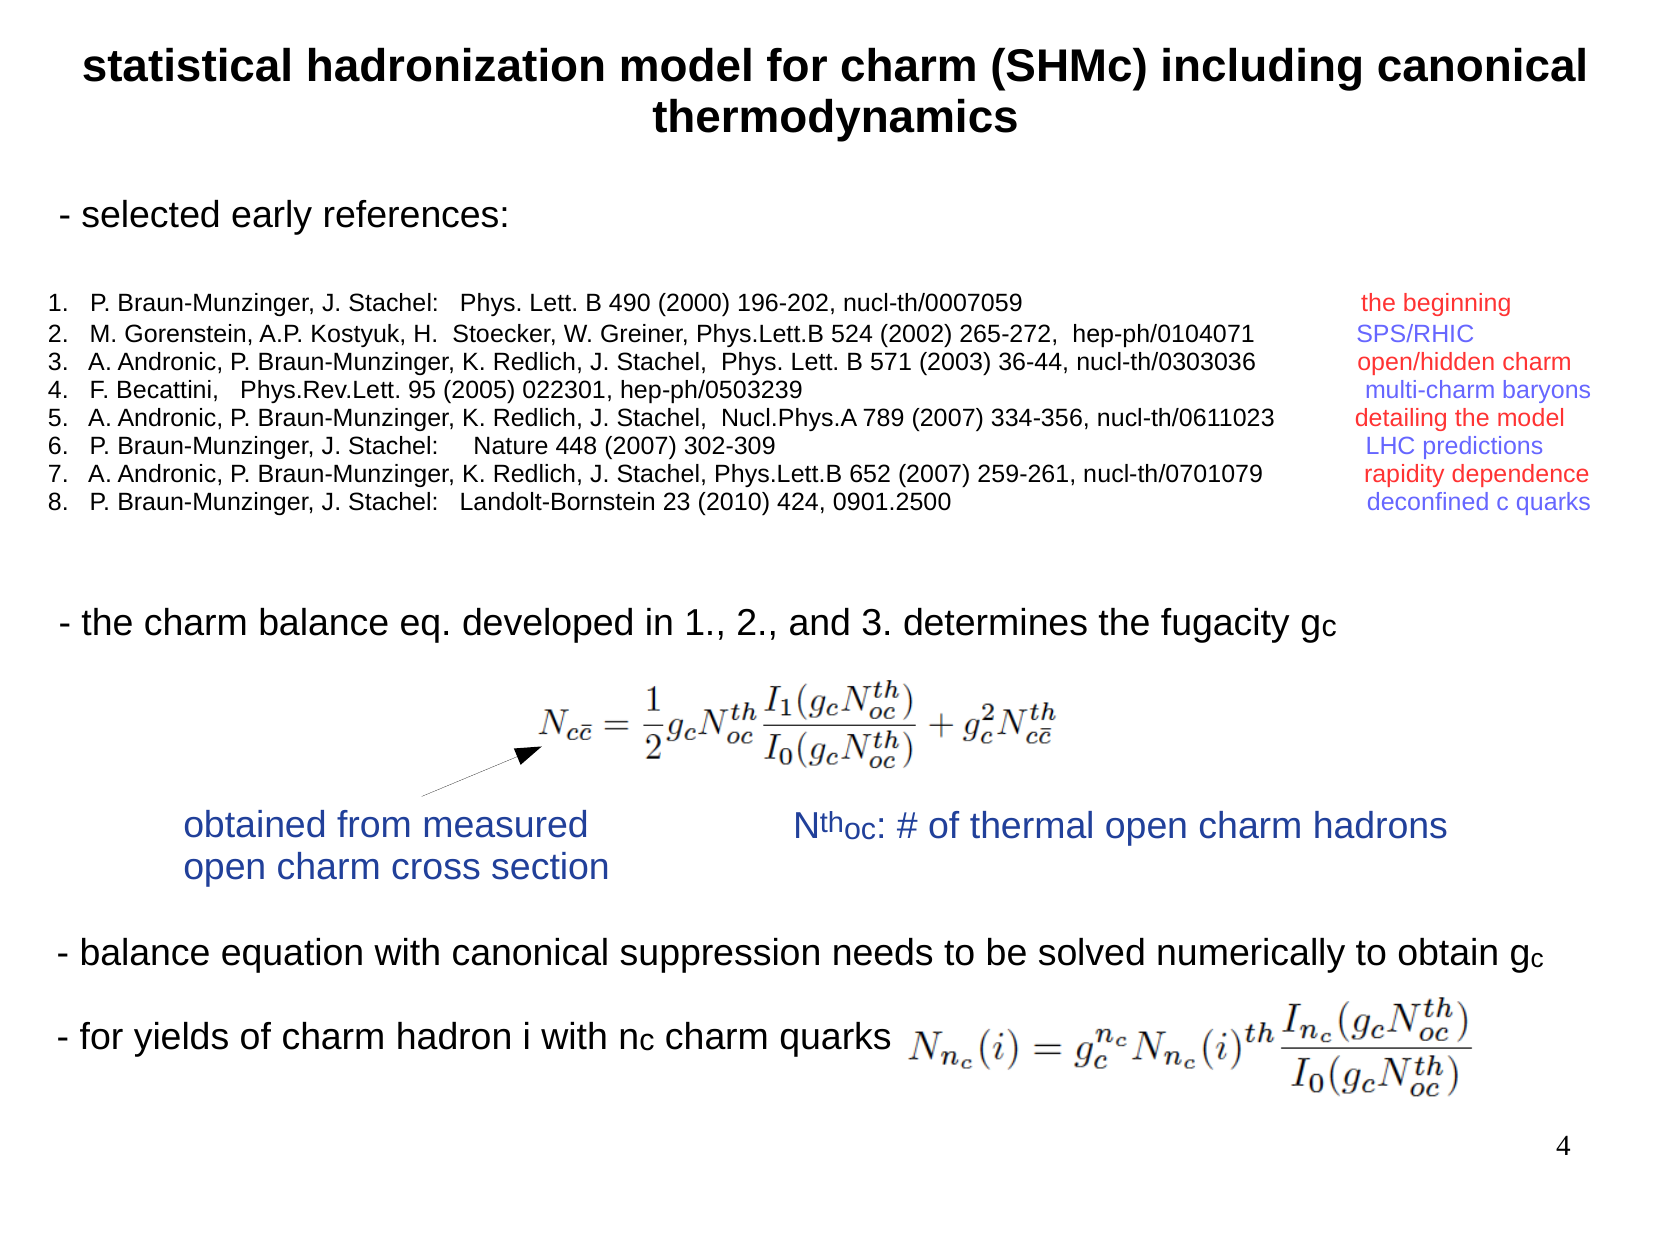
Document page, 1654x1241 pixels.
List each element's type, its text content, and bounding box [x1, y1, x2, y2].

text_box statistical hadronization model for charm (SHMc) including canonical thermodynamics - selected early references: 1. P. Braun-Munzinger, J. Stachel: Phys. Lett. B 490 (2000) 196-202, nucl-th/0007059 the beginning 2. M. Gorenstein, A.P. Kostyuk, H. Stoecker, W. Greiner, Phys.Lett.B 524 (2002) 265-272, hep-ph/0104071 SPS/RHIC 3. A. Andronic, P. Braun-Munzinger, K. Redlich, J. Stachel, Phys. Lett. B 571 (2003) 36-44, nucl-th/0303036 open/hidden charm 4. F. Becattini, Phys.Rev.Lett. 95 (2005) 022301, hep-ph/0503239 multi-charm baryons 5. A. Andronic, P. Braun-Munzinger, K. Redlich, J. Stachel, Nucl.Phys.A 789 (2007) 334-356, nucl-th/0611023 detailing the model 6. P. Braun-Munzinger, J. Stachel: Nature 448 (2007) 302-309 LHC predictions 7. A. Andronic, P. Braun-Munzinger, K. Redlich, J. Stachel, Phys.Lett.B 652 (2007) 259-261, nucl-th/0701079 rapidity dependence 8. P. Braun-Munzinger, J. Stachel: Landolt-Bornstein 23 (2010) 424, 0901.2500 deconfined c quarks [33, 32, 1639, 798]
picture [505, 651, 1059, 781]
text_box - the charm balance eq. developed in 1., 2., and 3. determines the fugacity gc [43, 594, 1426, 699]
text_box Nthoc: # of thermal open charm hadrons [778, 797, 1501, 903]
text_box obtained from measured open charm cross section [168, 796, 649, 895]
text_box - balance equation with canonical suppression needs to be solved numerically to obtain gc - for yields of charm hadron i with nc charm quarks [41, 923, 1621, 1113]
